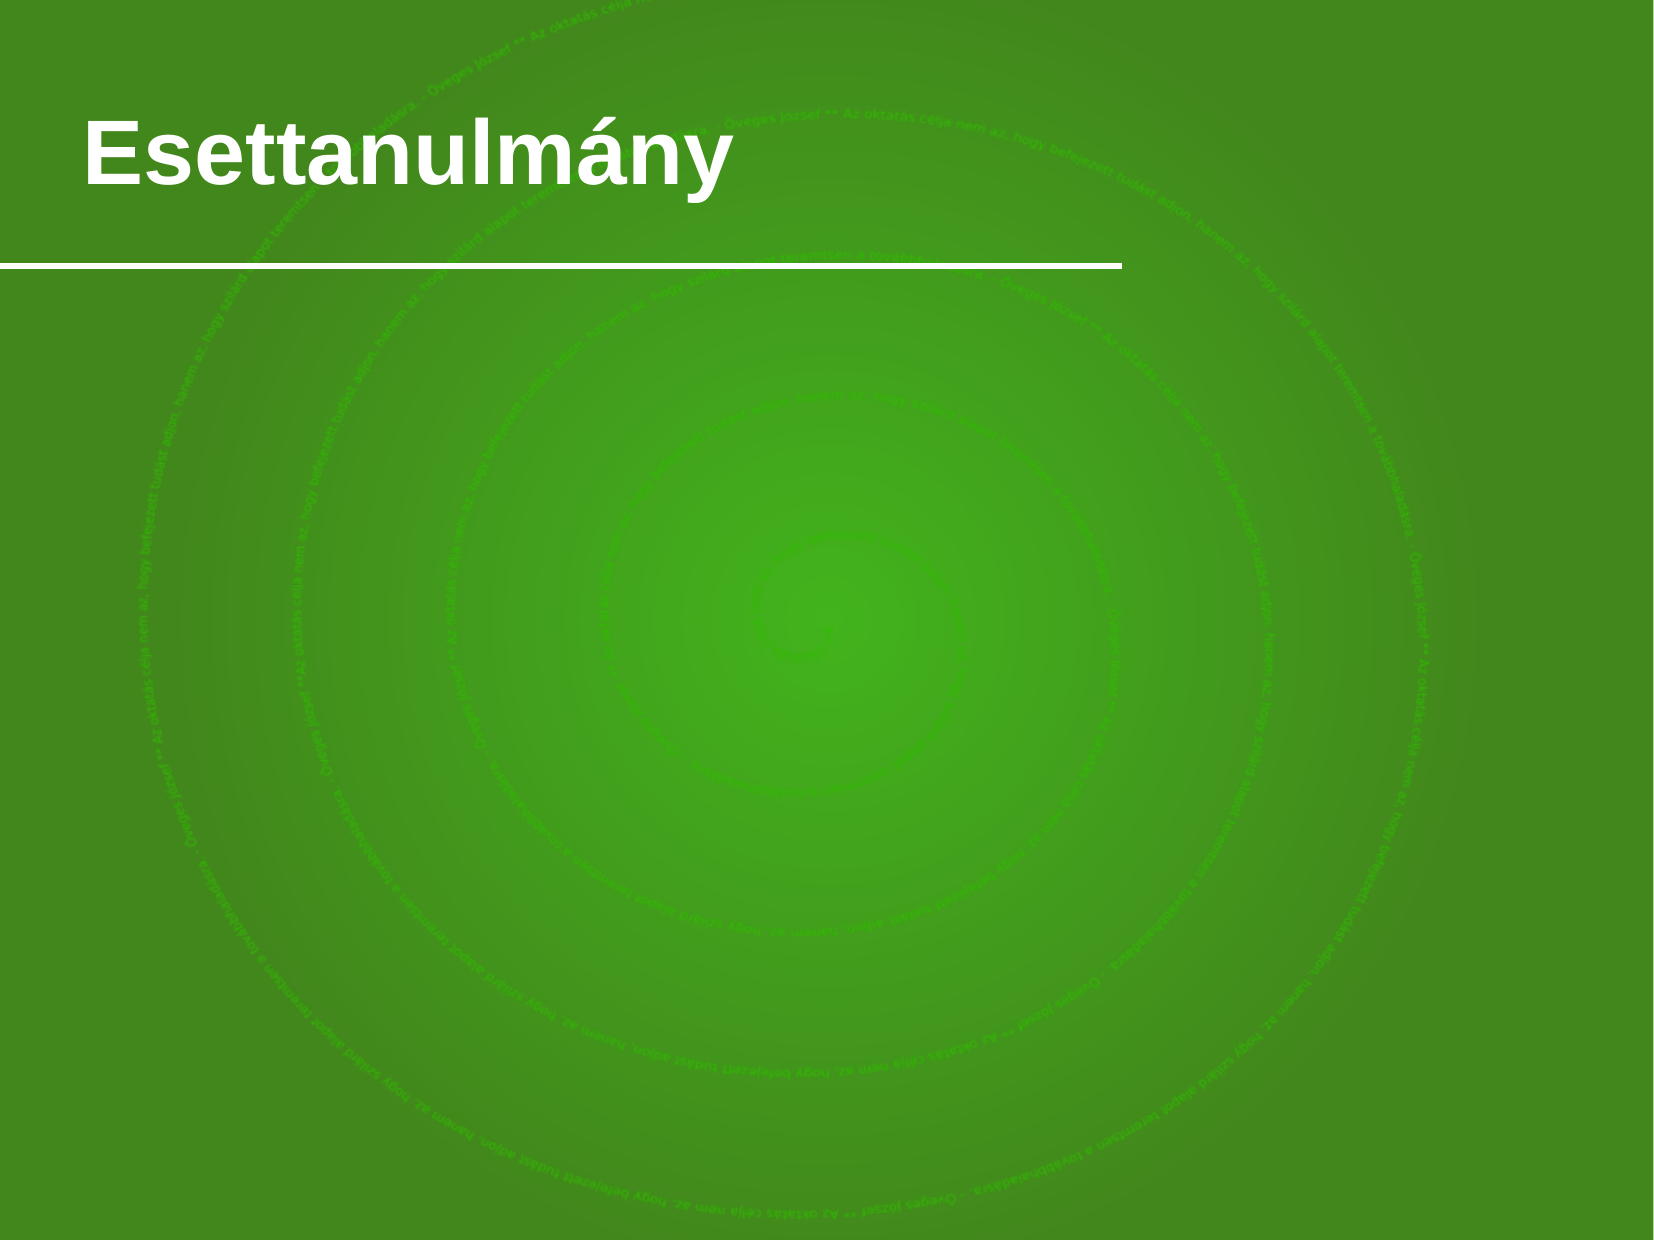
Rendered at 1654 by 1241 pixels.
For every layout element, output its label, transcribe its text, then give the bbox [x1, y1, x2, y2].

title Esettanulmány [82, 50, 1571, 256]
picture [0, 0, 1654, 1240]
